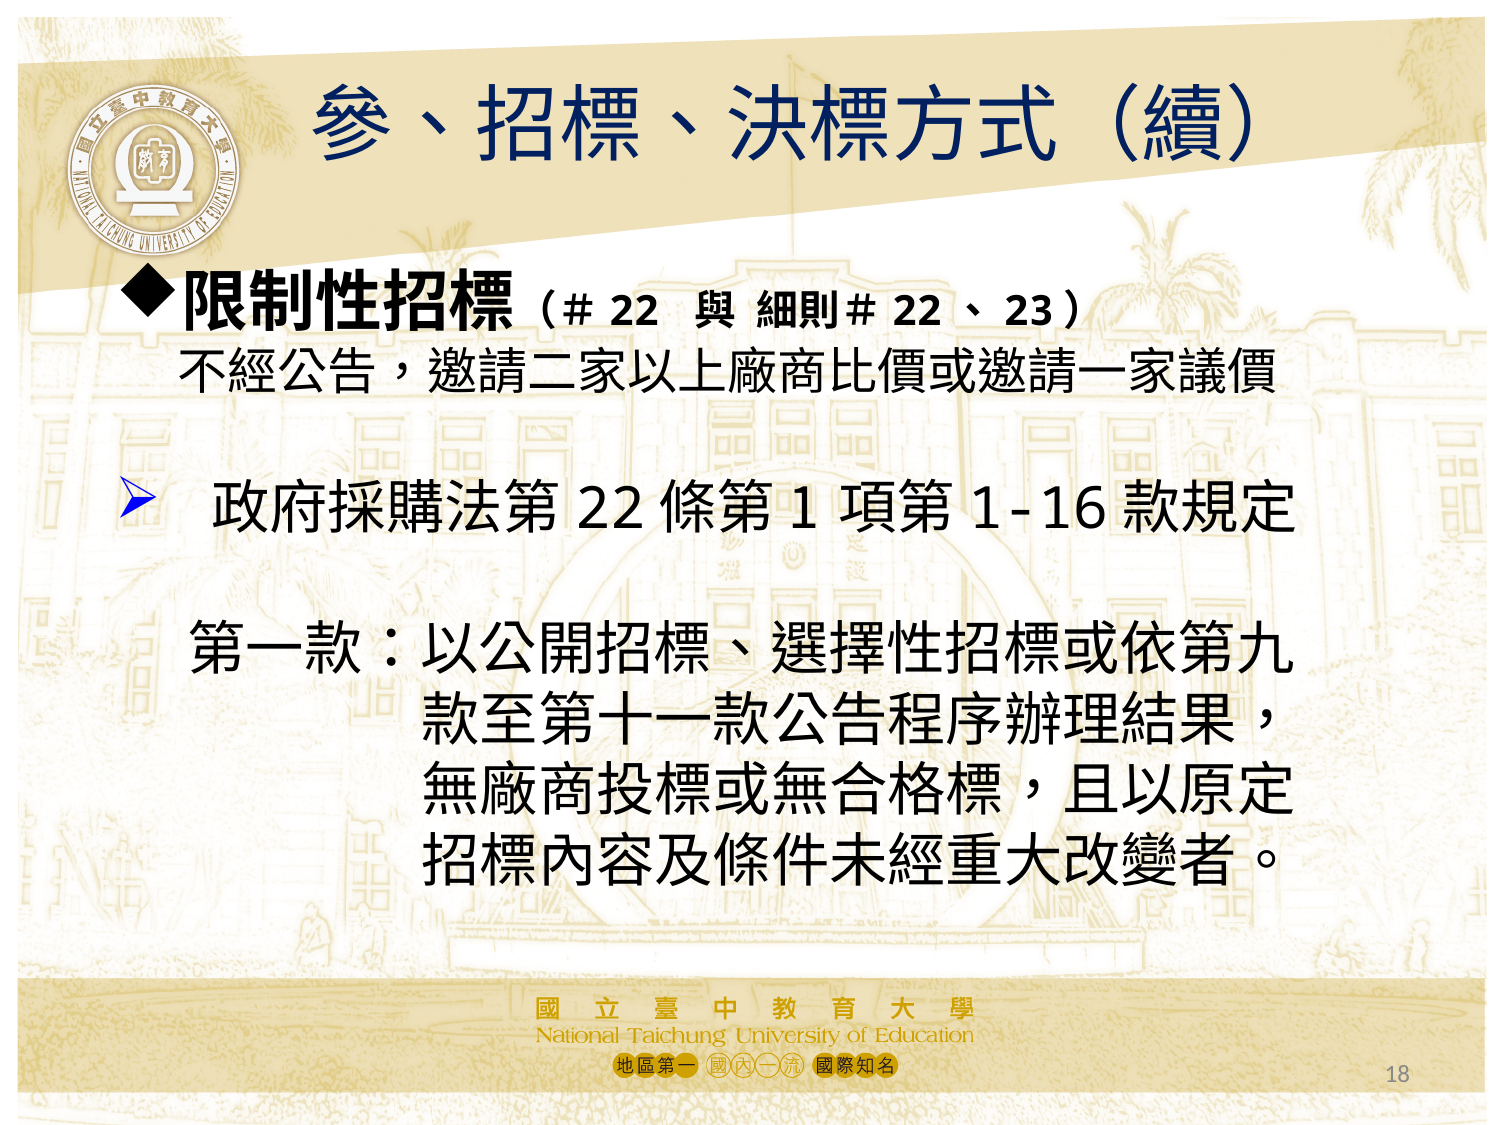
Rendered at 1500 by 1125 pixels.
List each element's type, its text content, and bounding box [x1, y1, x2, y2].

picture [0, 0, 1500, 1125]
list 限制性招標（＃22 與 細則＃22、23） 不經公告，邀請二家以上廠商比價或邀請一家議價 政府採購法第22條第1項第1-16款規定 第一款：以公開招標、選擇性招標或依第九 款至第十一款公告程序辦理結果， 無廠商投標或無合格標，且以原定 招標內容及條件未經重大改變者。 [100, 267, 1329, 965]
text_box <編號> [1074, 1042, 1426, 1103]
title 參、招標、決標方式（續） [289, 45, 1329, 197]
